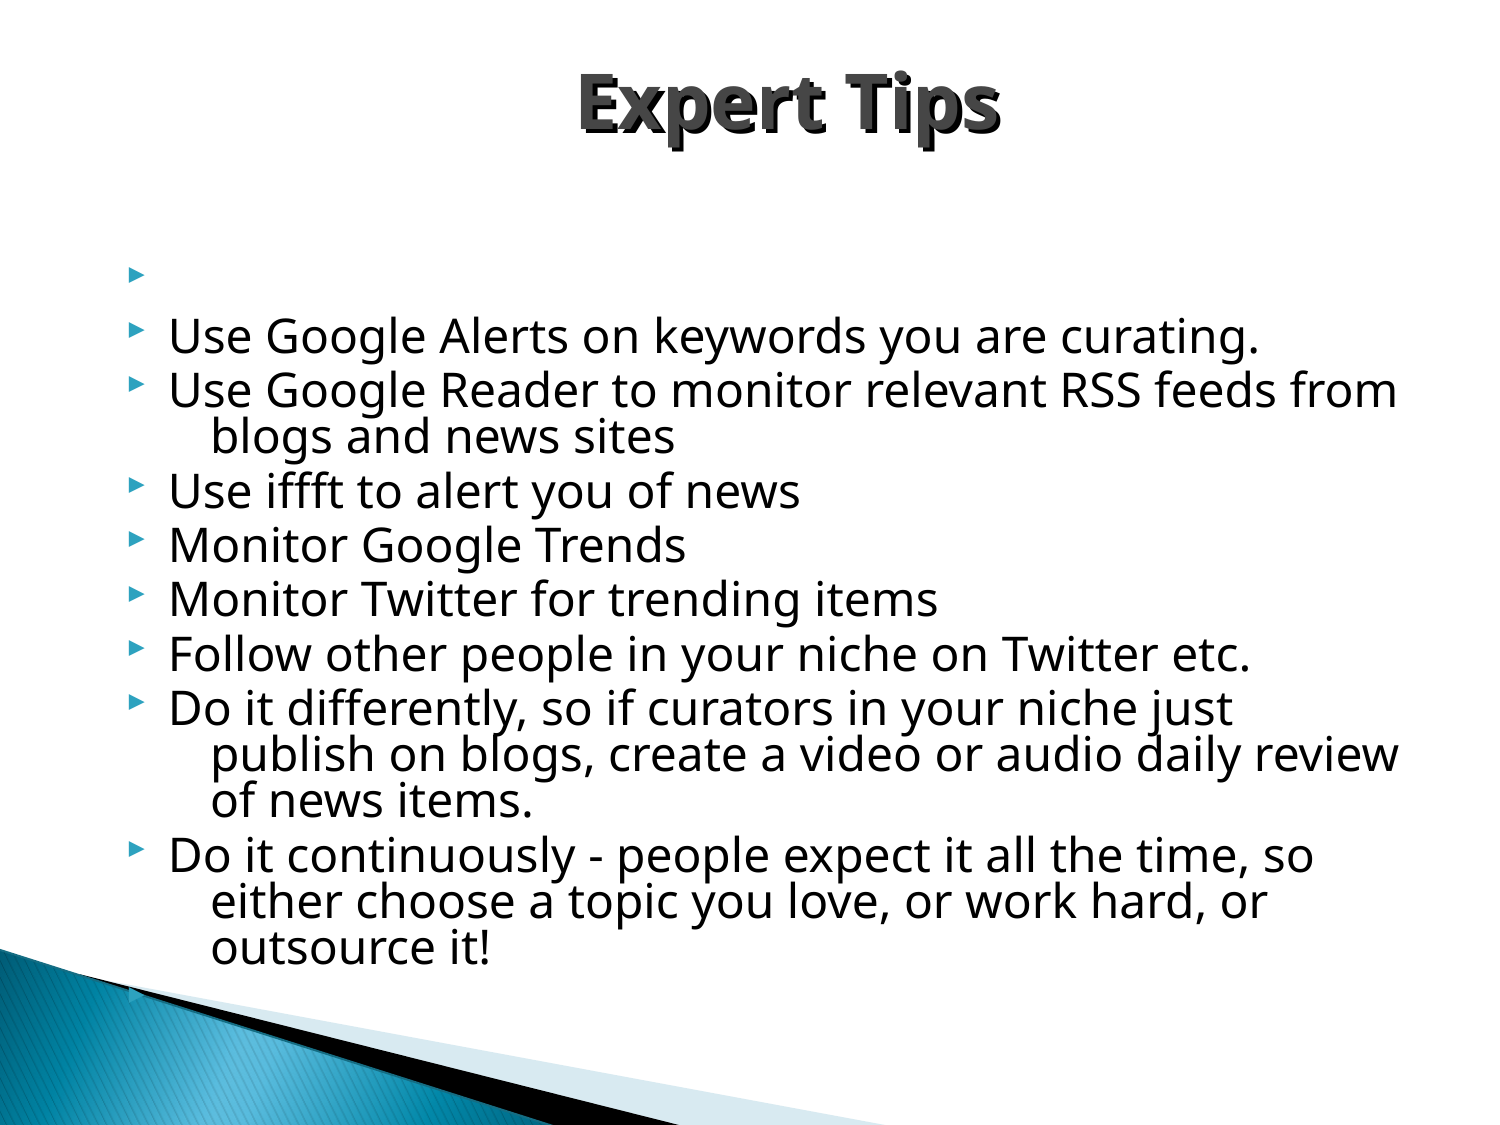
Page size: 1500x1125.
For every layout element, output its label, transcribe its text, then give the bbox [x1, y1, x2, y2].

list Use Google Alerts on keywords you are curating. Use Google Reader to monitor relevant RSS feeds from blogs and news sites Use iffft to alert you of news Monitor Google Trends Monitor Twitter for trending items Follow other people in your niche on Twitter etc. Do it differently, so if curators in your niche just publish on blogs, create a video or audio daily review of news items. Do it continuously - people expect it all the time, so either choose a topic you love, or work hard, or outsource it! [75, 243, 1426, 986]
title Expert Tips [75, 45, 1426, 233]
